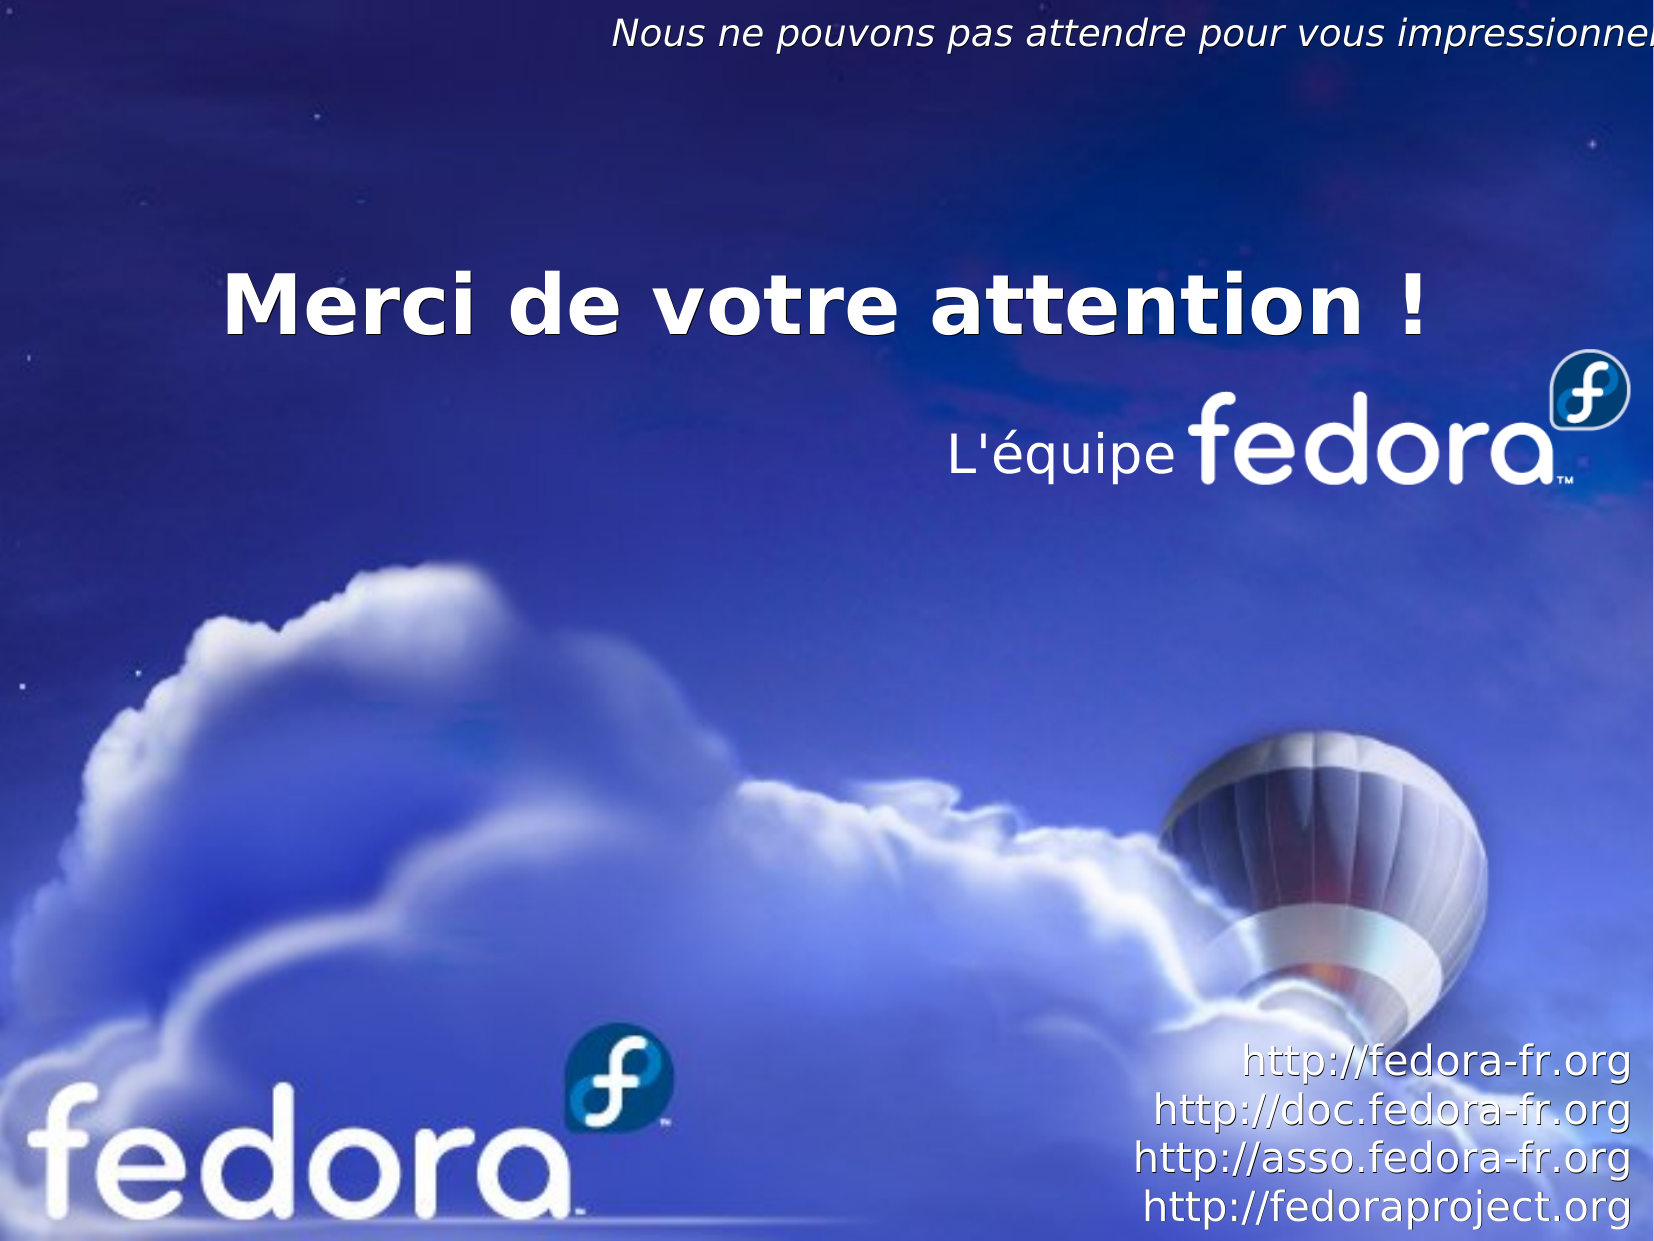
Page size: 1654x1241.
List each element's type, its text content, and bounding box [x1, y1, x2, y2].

text_box Nous ne pouvons pas attendre pour vous impressionner [596, 4, 1654, 63]
text_box Merci de votre attention ! [0, 250, 1654, 363]
text_box L'équipe [931, 415, 1192, 494]
picture [0, 0, 1654, 250]
text_box http://fedora-fr.org http://doc.fedora-fr.org http://asso.fedora-fr.org http://fedoraproject.org [0, 1029, 1648, 1239]
picture [0, 363, 1654, 1241]
